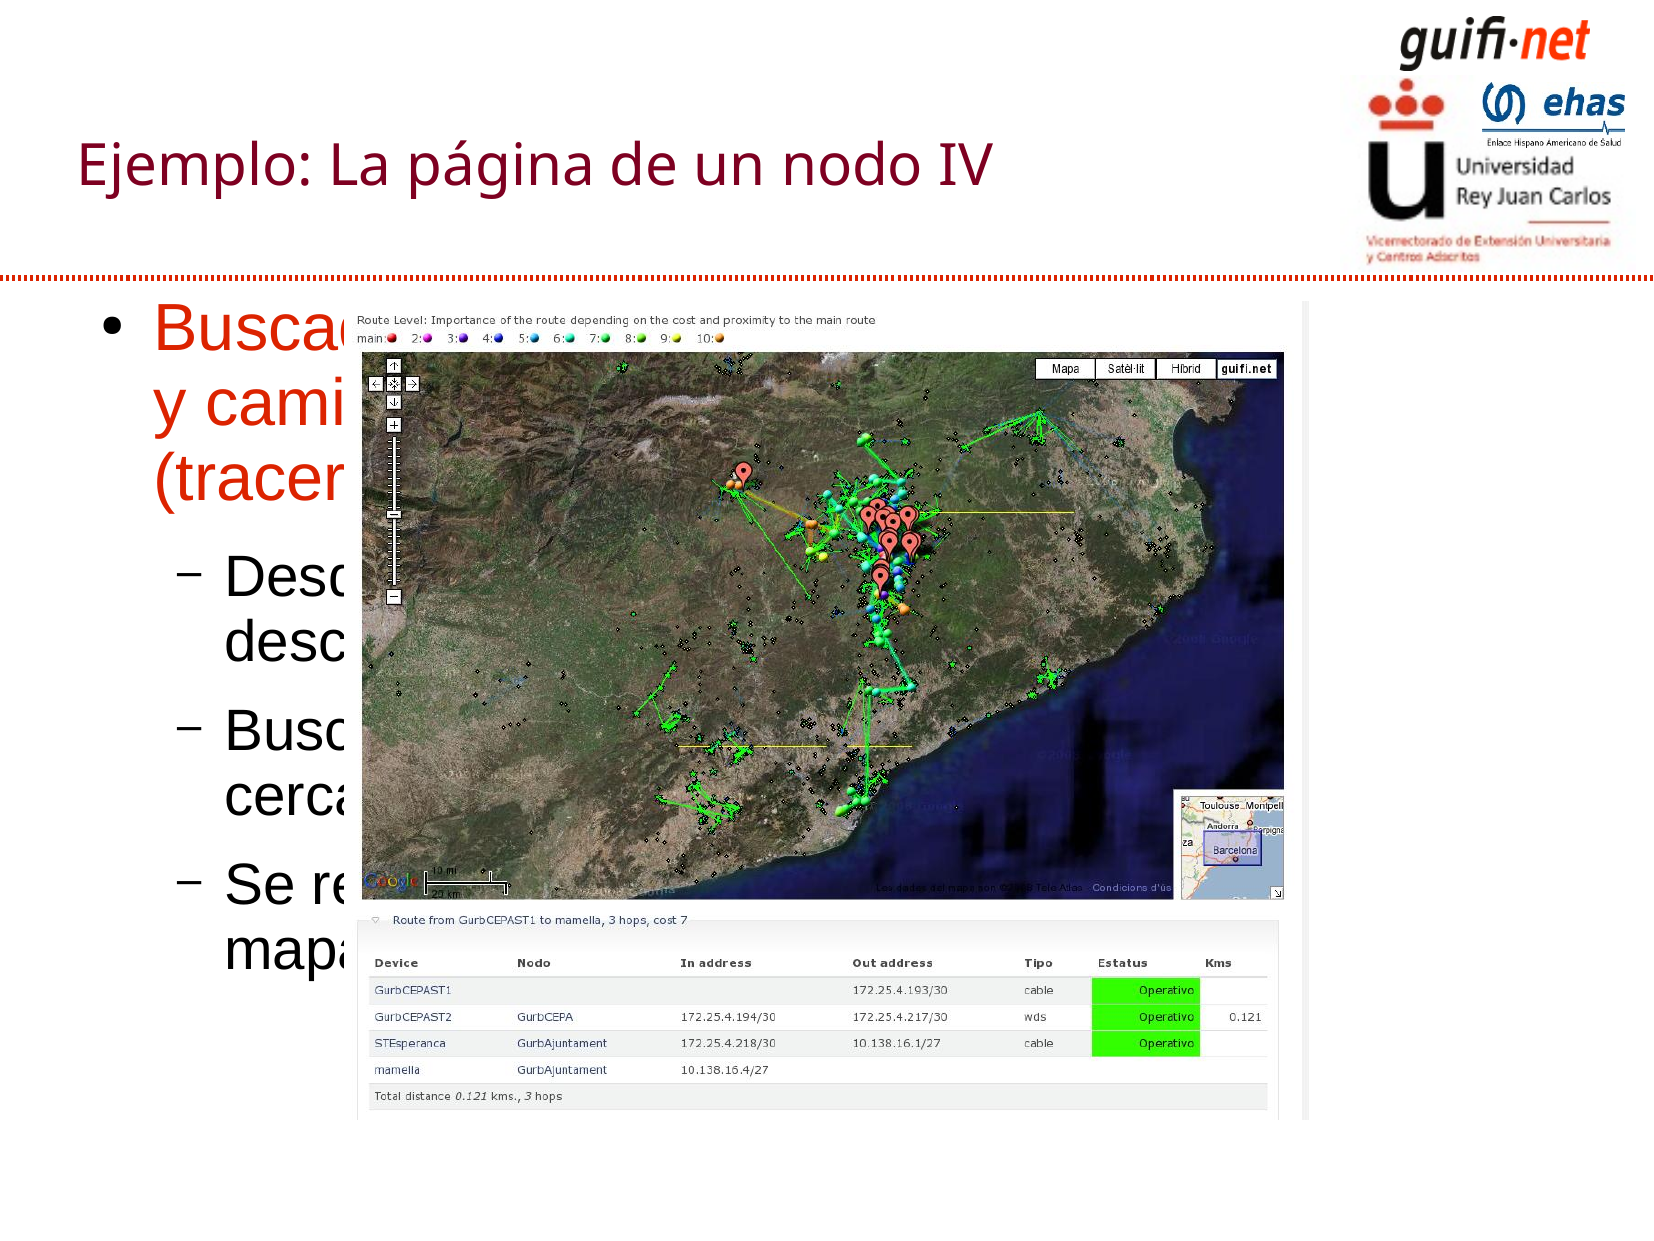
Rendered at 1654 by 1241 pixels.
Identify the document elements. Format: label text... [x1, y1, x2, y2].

picture [1399, 16, 1590, 71]
picture [417, 301, 1572, 1120]
title Ejemplo: La página de un nodo IV [76, 59, 1093, 267]
list Buscador de servicios y caminos (traceroute) Desde un punto, descubre servicios Busca la ruta mas cercana Se representa en un mapa [82, 290, 809, 1109]
picture [1340, 75, 1636, 272]
